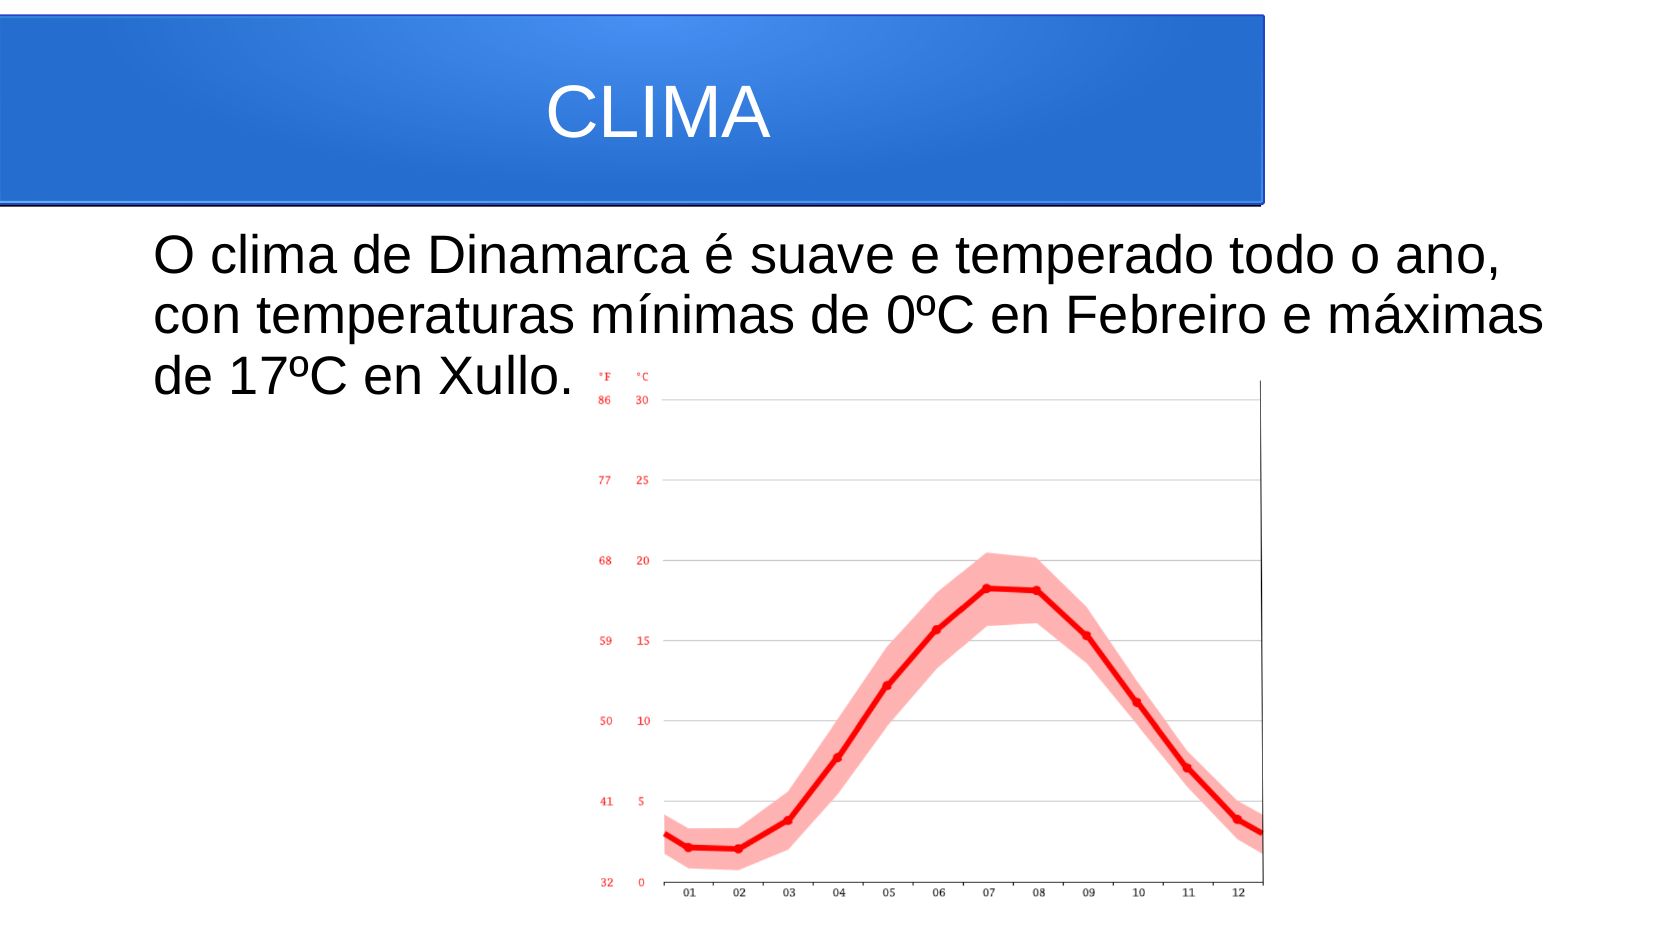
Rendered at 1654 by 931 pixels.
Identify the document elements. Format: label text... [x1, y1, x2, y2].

list O clima de Dinamarca é suave e temperado todo o ano, con temperaturas mínimas de 0ºC en Febreiro e máximas de 17ºC en Xullo. [82, 224, 1571, 764]
picture [575, 342, 1347, 919]
title CLIMA [82, 35, 1235, 189]
